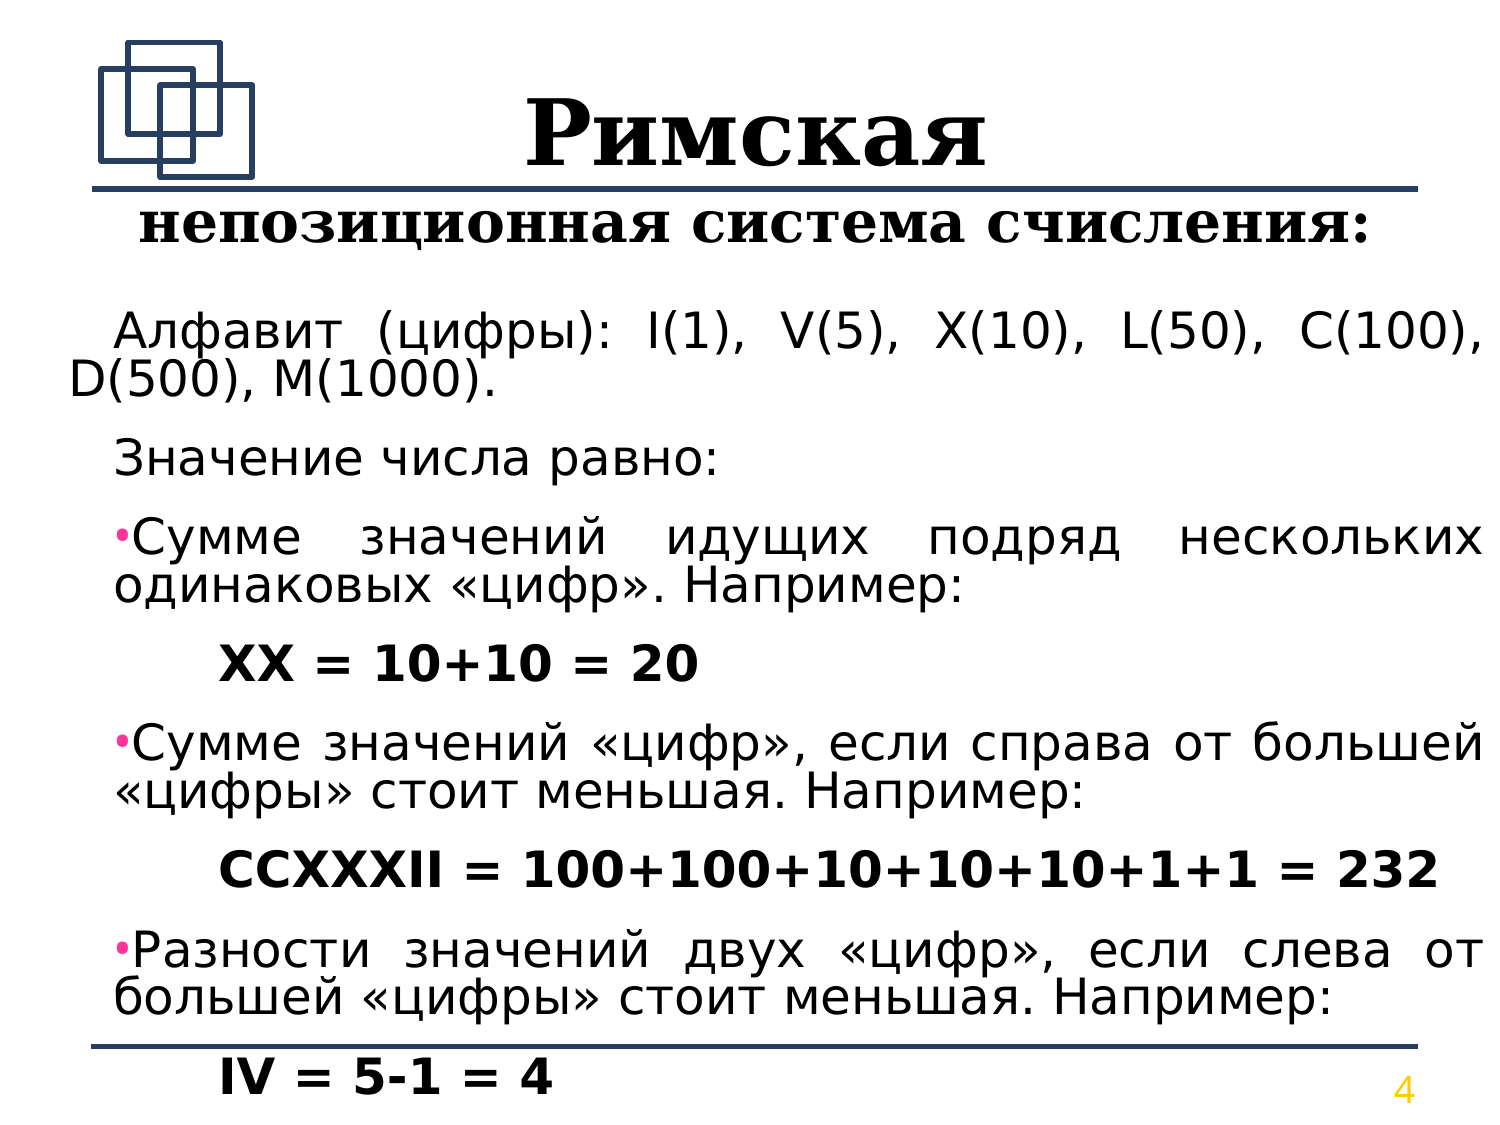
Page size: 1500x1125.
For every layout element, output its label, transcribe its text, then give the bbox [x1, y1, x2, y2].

title Римская непозиционная система счисления: [64, 49, 1447, 279]
text_box Алфавит (цифры): I(1), V(5), X(10), L(50), C(100), D(500), M(1000). Значение числа равно: Cумме значений идущих подряд нескольких одинаковых «цифр». Например: XX = 10+10 = 20 Сумме значений «цифр», если справа от большей «цифры» стоит меньшая. Например: CCXXXII = 100+100+10+10+10+1+1 = 232 Pазности значений двух «цифр», если слева от большей «цифры» стоит меньшая. Например: IV = 5-1 = 4 [53, 302, 1500, 1125]
